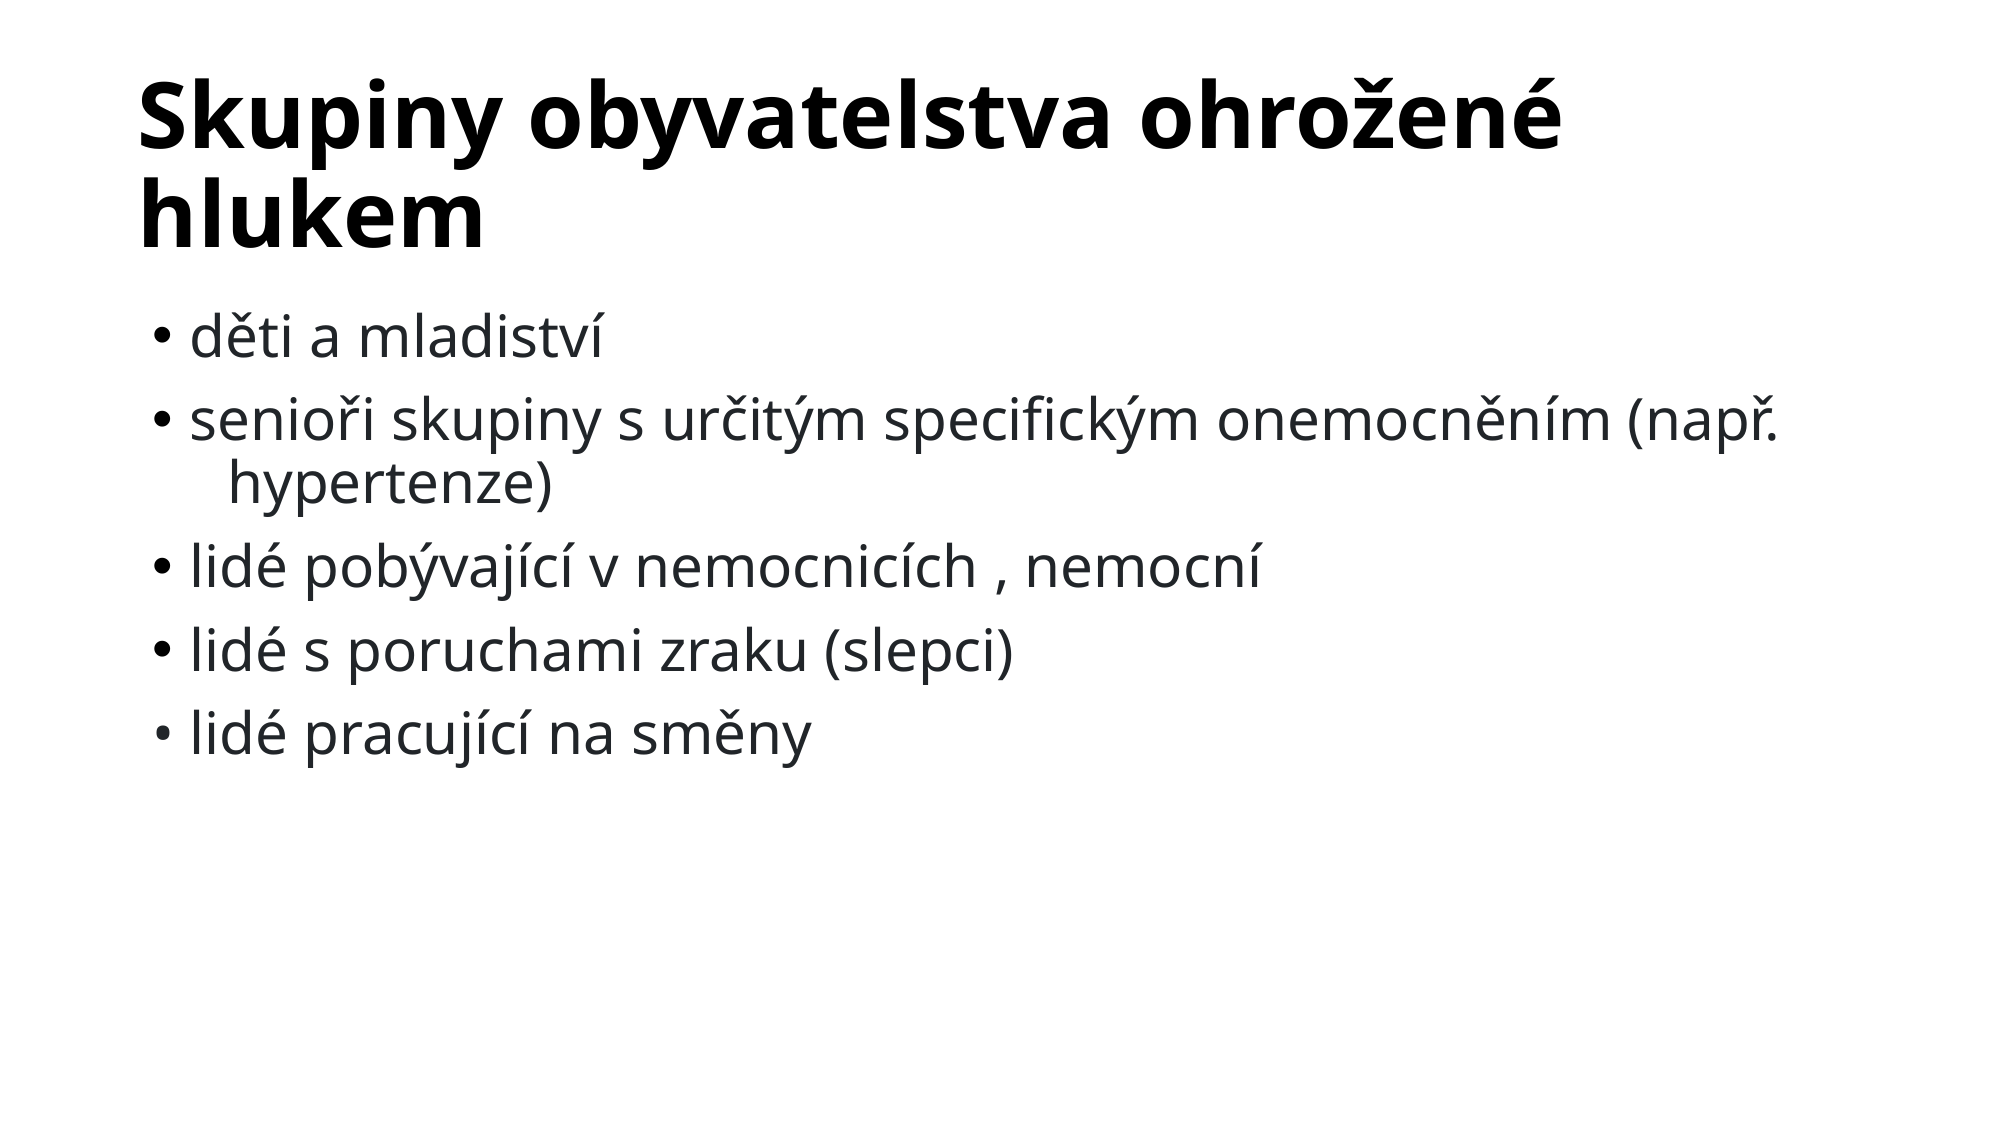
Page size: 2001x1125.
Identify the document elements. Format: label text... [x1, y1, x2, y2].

title Skupiny obyvatelstva ohrožené hlukem [123, 59, 1863, 278]
list děti a mladiství senioři skupiny s určitým specifickým onemocněním (např. hypertenze) lidé pobývající v nemocnicích , nemocní lidé s poruchami zraku (slepci) • lidé pracující na směny [137, 299, 1863, 1014]
